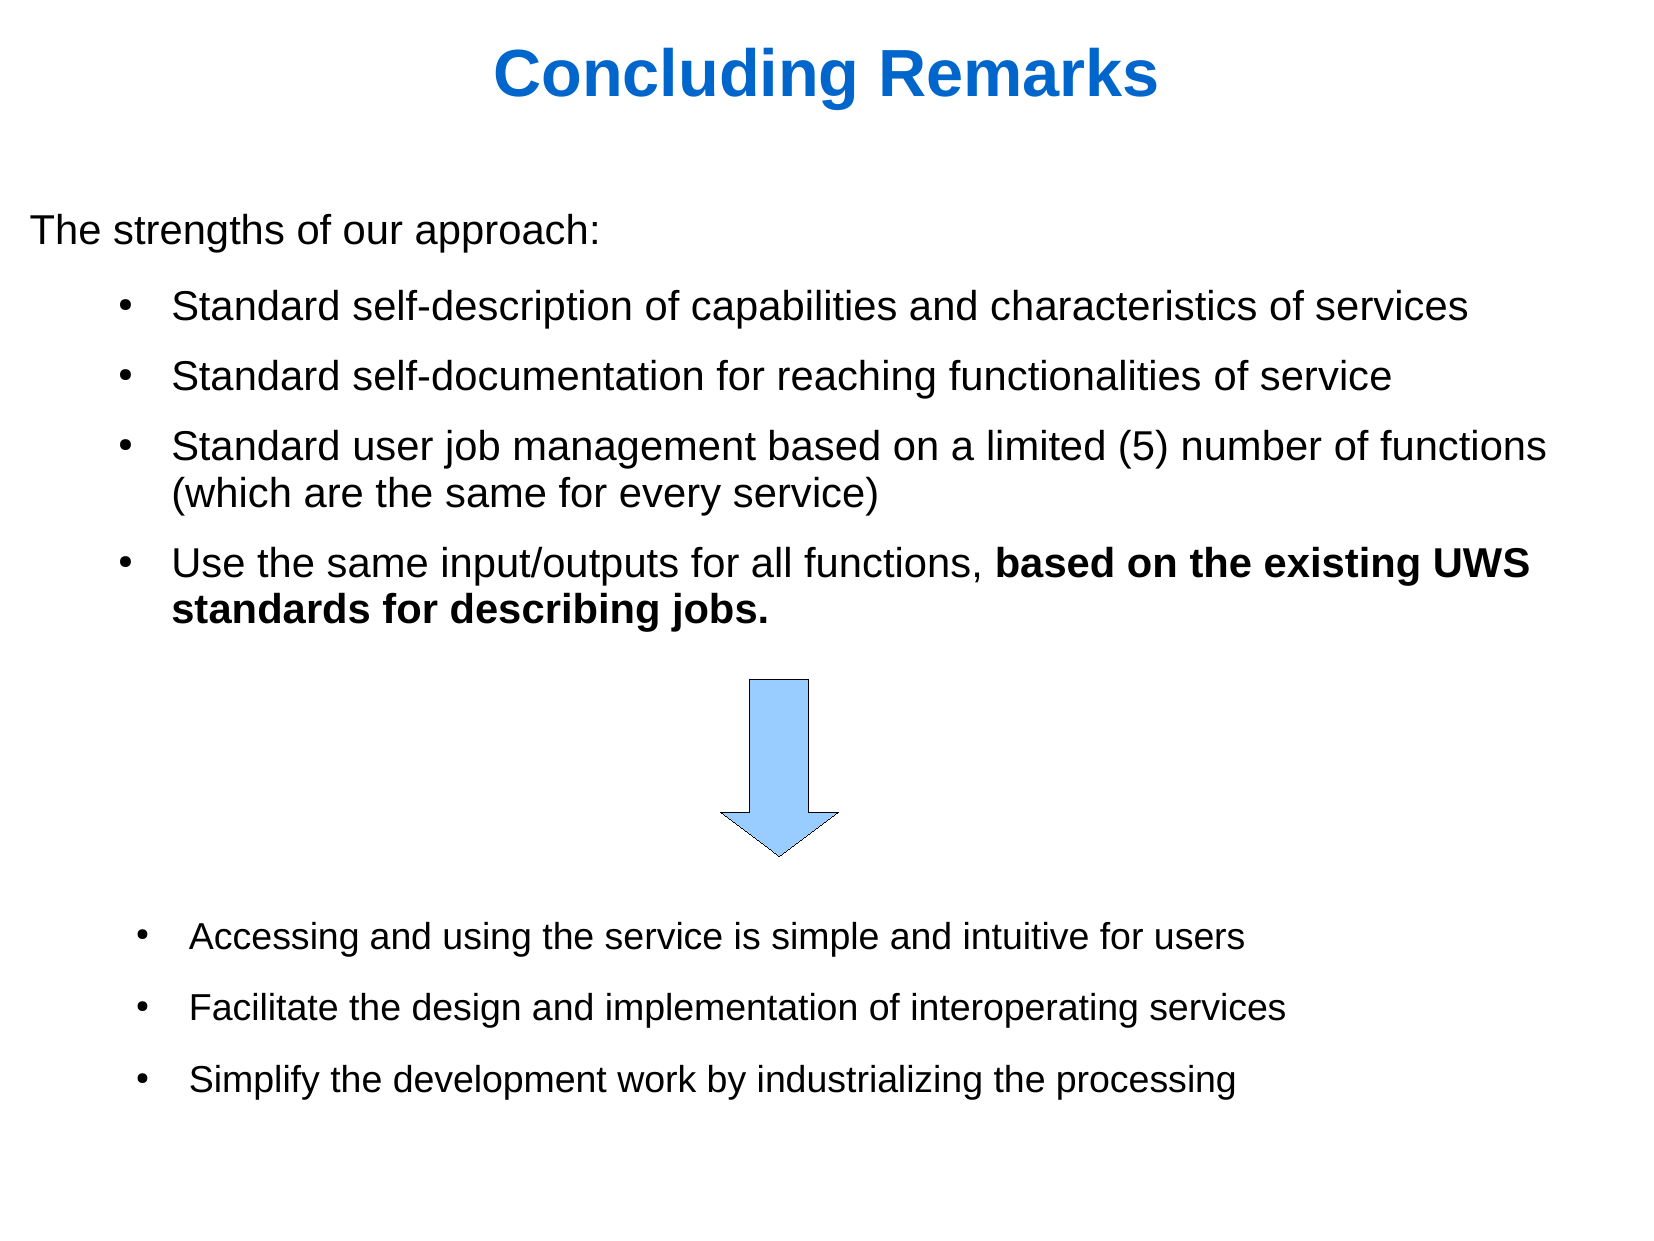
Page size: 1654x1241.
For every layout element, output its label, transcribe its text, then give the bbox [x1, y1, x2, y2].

list The strengths of our approach: Standard self-description of capabilities and characteristics of services Standard self-documentation for reaching functionalities of service Standard user job management based on a limited (5) number of functions (which are the same for every service) Use the same input/outputs for all functions, based on the existing UWS standards for describing jobs. [29, 206, 1595, 633]
list Accessing and using the service is simple and intuitive for users Facilitate the design and implementation of interoperating services Simplify the development work by industrializing the processing [118, 915, 1607, 1182]
text_box [720, 679, 839, 857]
title Concluding Remarks [88, 0, 1565, 148]
